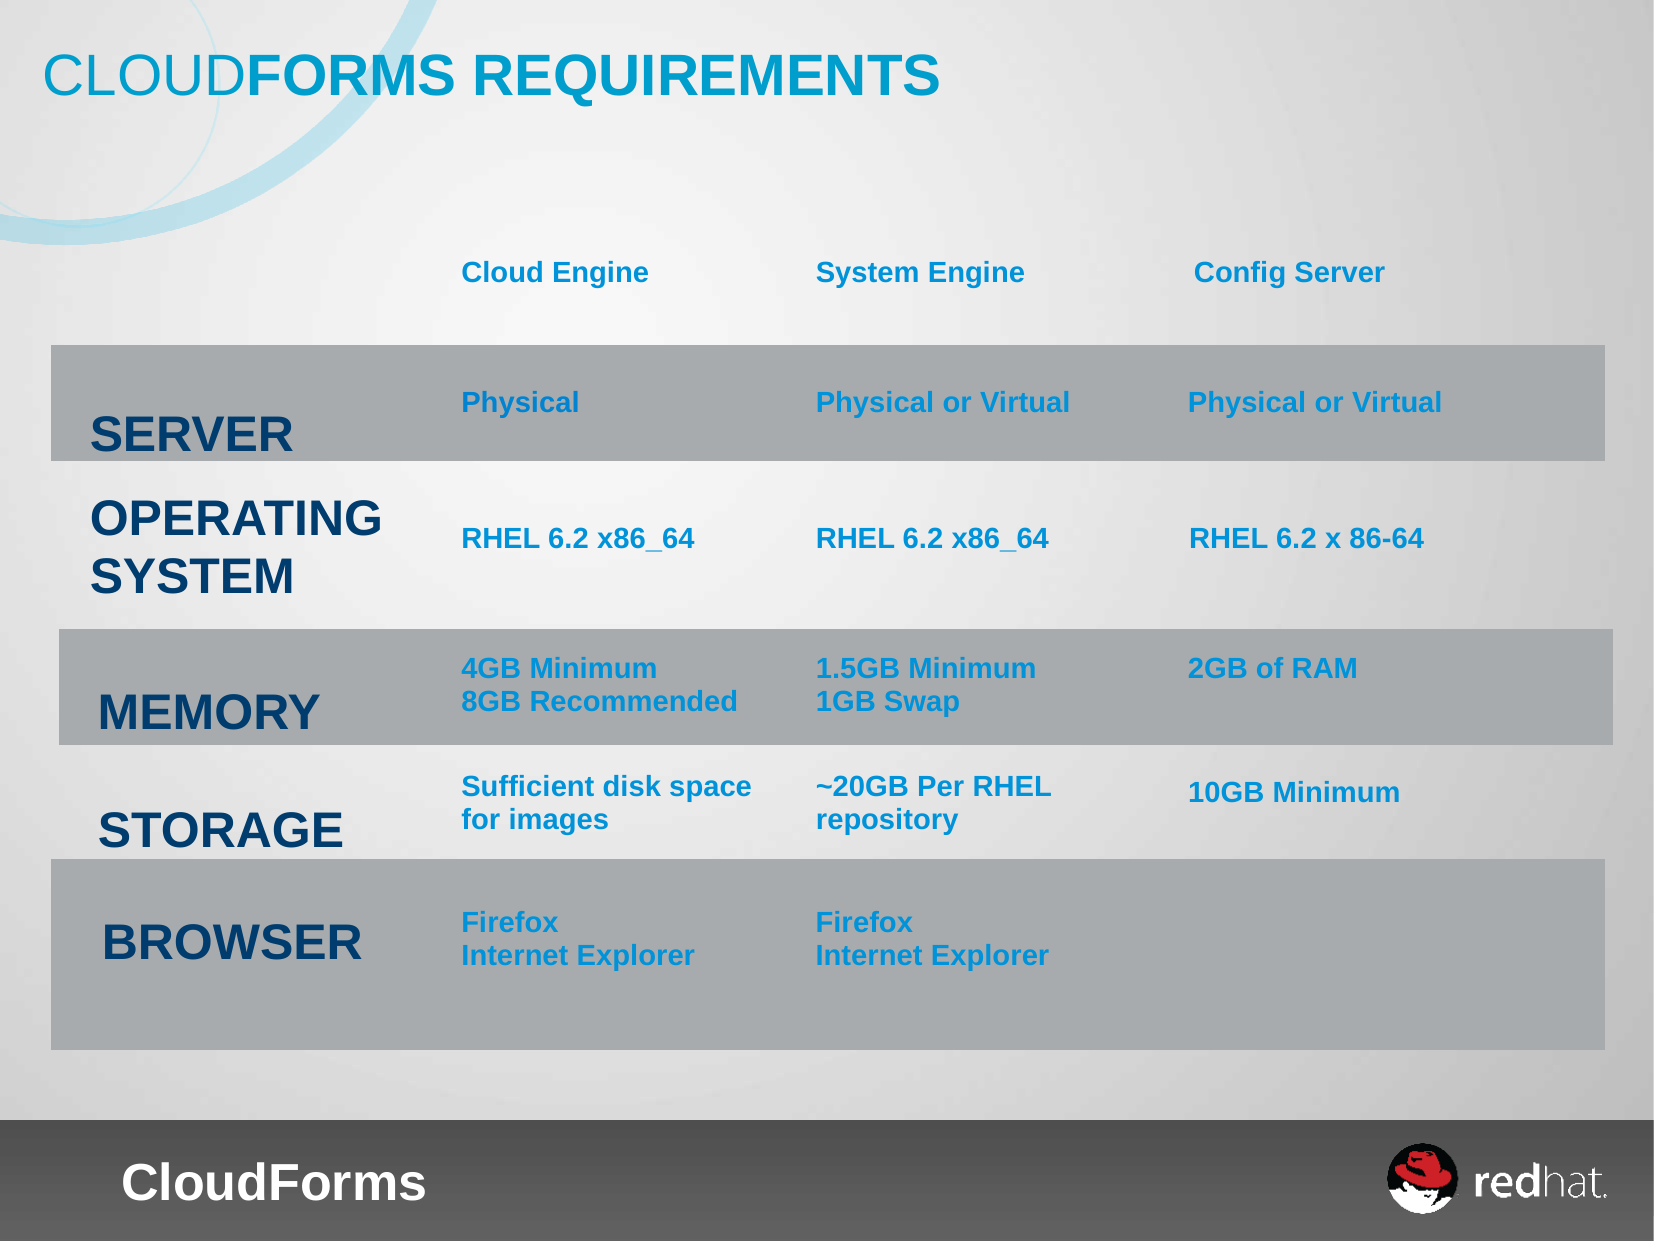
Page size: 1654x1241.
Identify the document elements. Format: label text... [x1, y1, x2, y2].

text_box ~20GB Per RHEL repository [801, 762, 1068, 843]
text_box Physical or Virtual [801, 378, 1087, 427]
text_box System Engine [801, 248, 1041, 297]
text_box RHEL 6.2 x86_64 [446, 514, 711, 563]
text_box 2GB of RAM [1173, 644, 1374, 693]
text_box Firefox Internet Explorer [800, 898, 1065, 979]
text_box RHEL 6.2 x86_64 [801, 514, 1065, 563]
text_box 4GB Minimum 8GB Recommended [446, 644, 754, 725]
text_box Physical [446, 378, 595, 427]
text_box 10GB Minimum [1173, 768, 1416, 817]
text_box Firefox Internet Explorer [446, 898, 711, 979]
text_box Cloud Engine [446, 248, 665, 297]
text_box STORAGE [83, 766, 359, 838]
picture [0, 0, 1654, 1241]
text_box 1.5GB Minimum 1GB Swap [801, 644, 1053, 725]
text_box SERVER [75, 370, 309, 442]
text_box BROWSER [87, 879, 378, 950]
text_box Sufficient disk space for images [446, 762, 768, 843]
text_box OPERATING SYSTEM [75, 483, 399, 611]
text_box Config Server [1179, 248, 1401, 297]
text_box RHEL 6.2 x 86-64 [1174, 514, 1440, 563]
text_box MEMORY [83, 648, 336, 720]
text_box CLOUDFORMS REQUIREMENTS [42, 39, 1532, 170]
text_box Physical or Virtual [1173, 378, 1459, 427]
